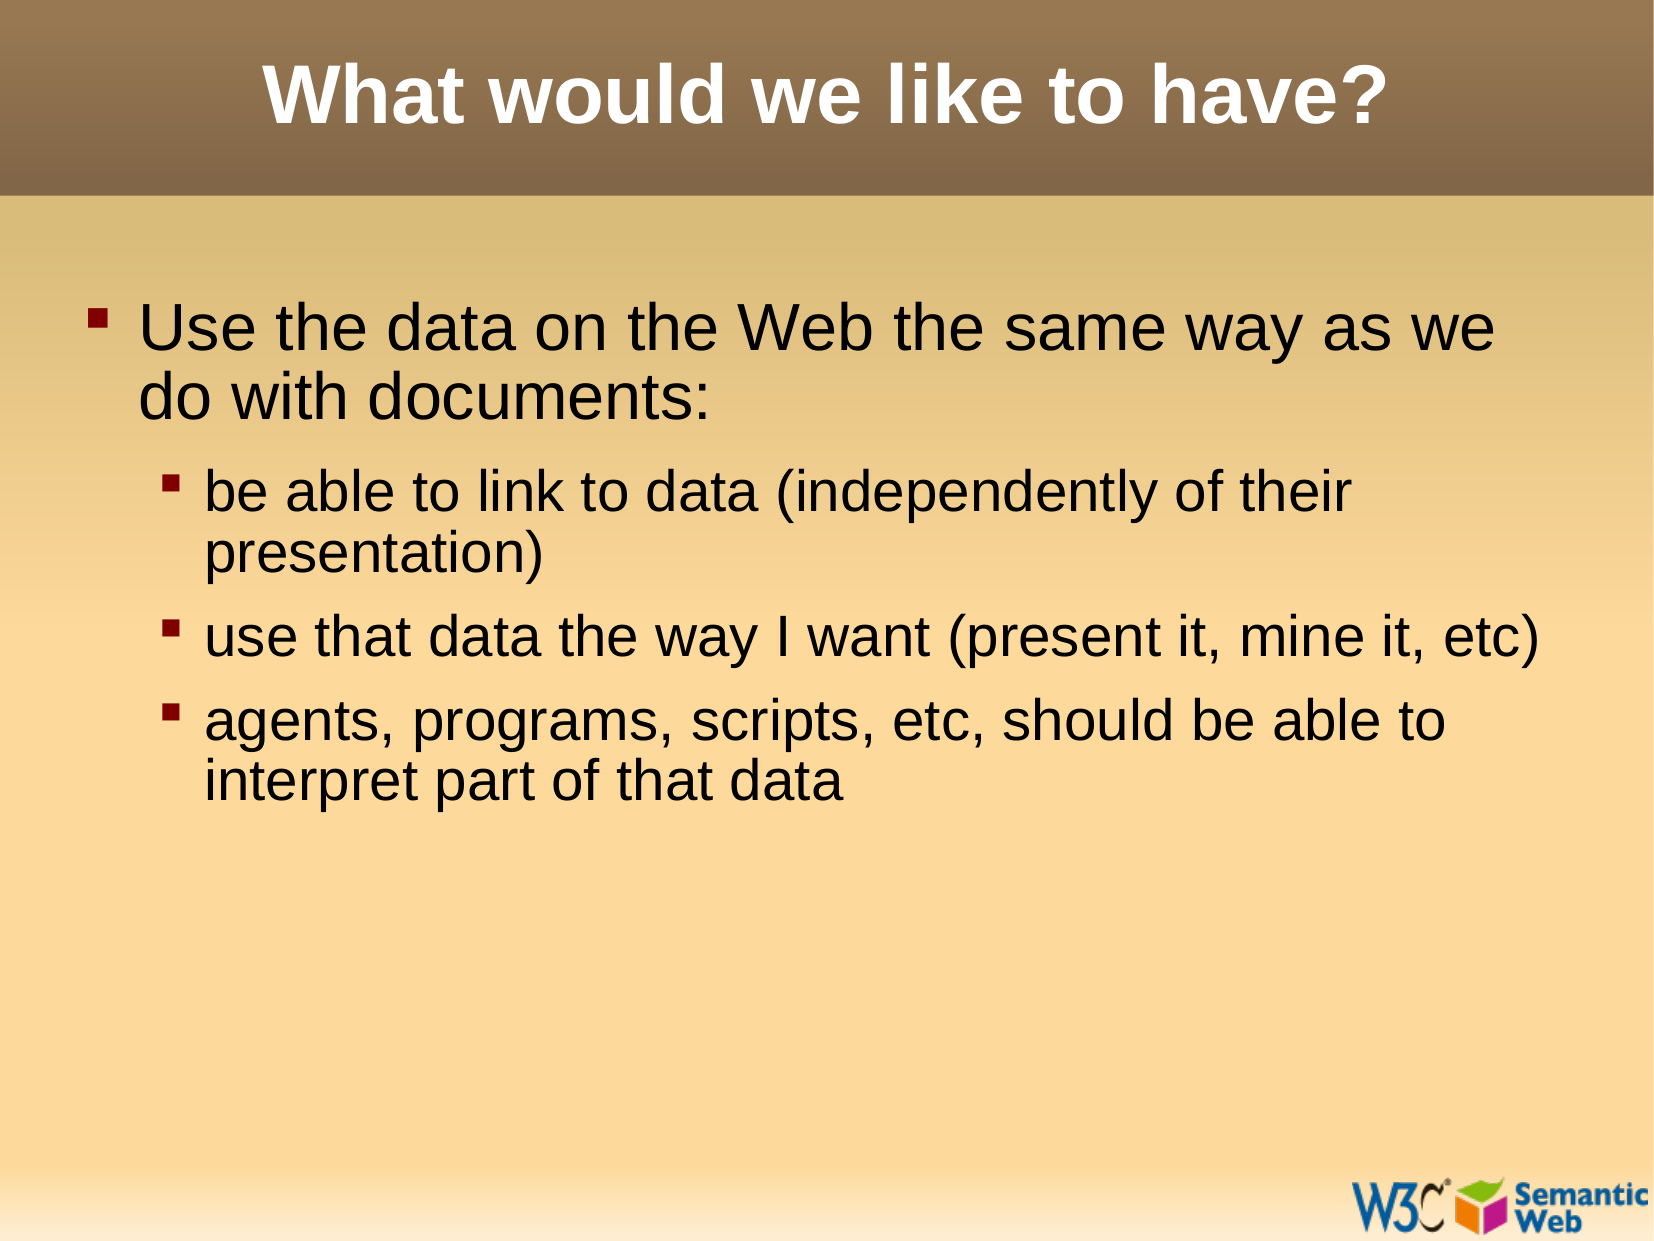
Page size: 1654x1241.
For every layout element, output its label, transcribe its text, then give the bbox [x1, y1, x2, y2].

picture [0, 196, 1654, 1241]
list Use the data on the Web the same way as we do with documents: be able to link to data (independently of their presentation) use that data the way I want (present it, mine it, etc) agents, programs, scripts, etc, should be able to interpret part of that data [82, 290, 1571, 1109]
title What would we like to have? [0, 0, 1654, 196]
